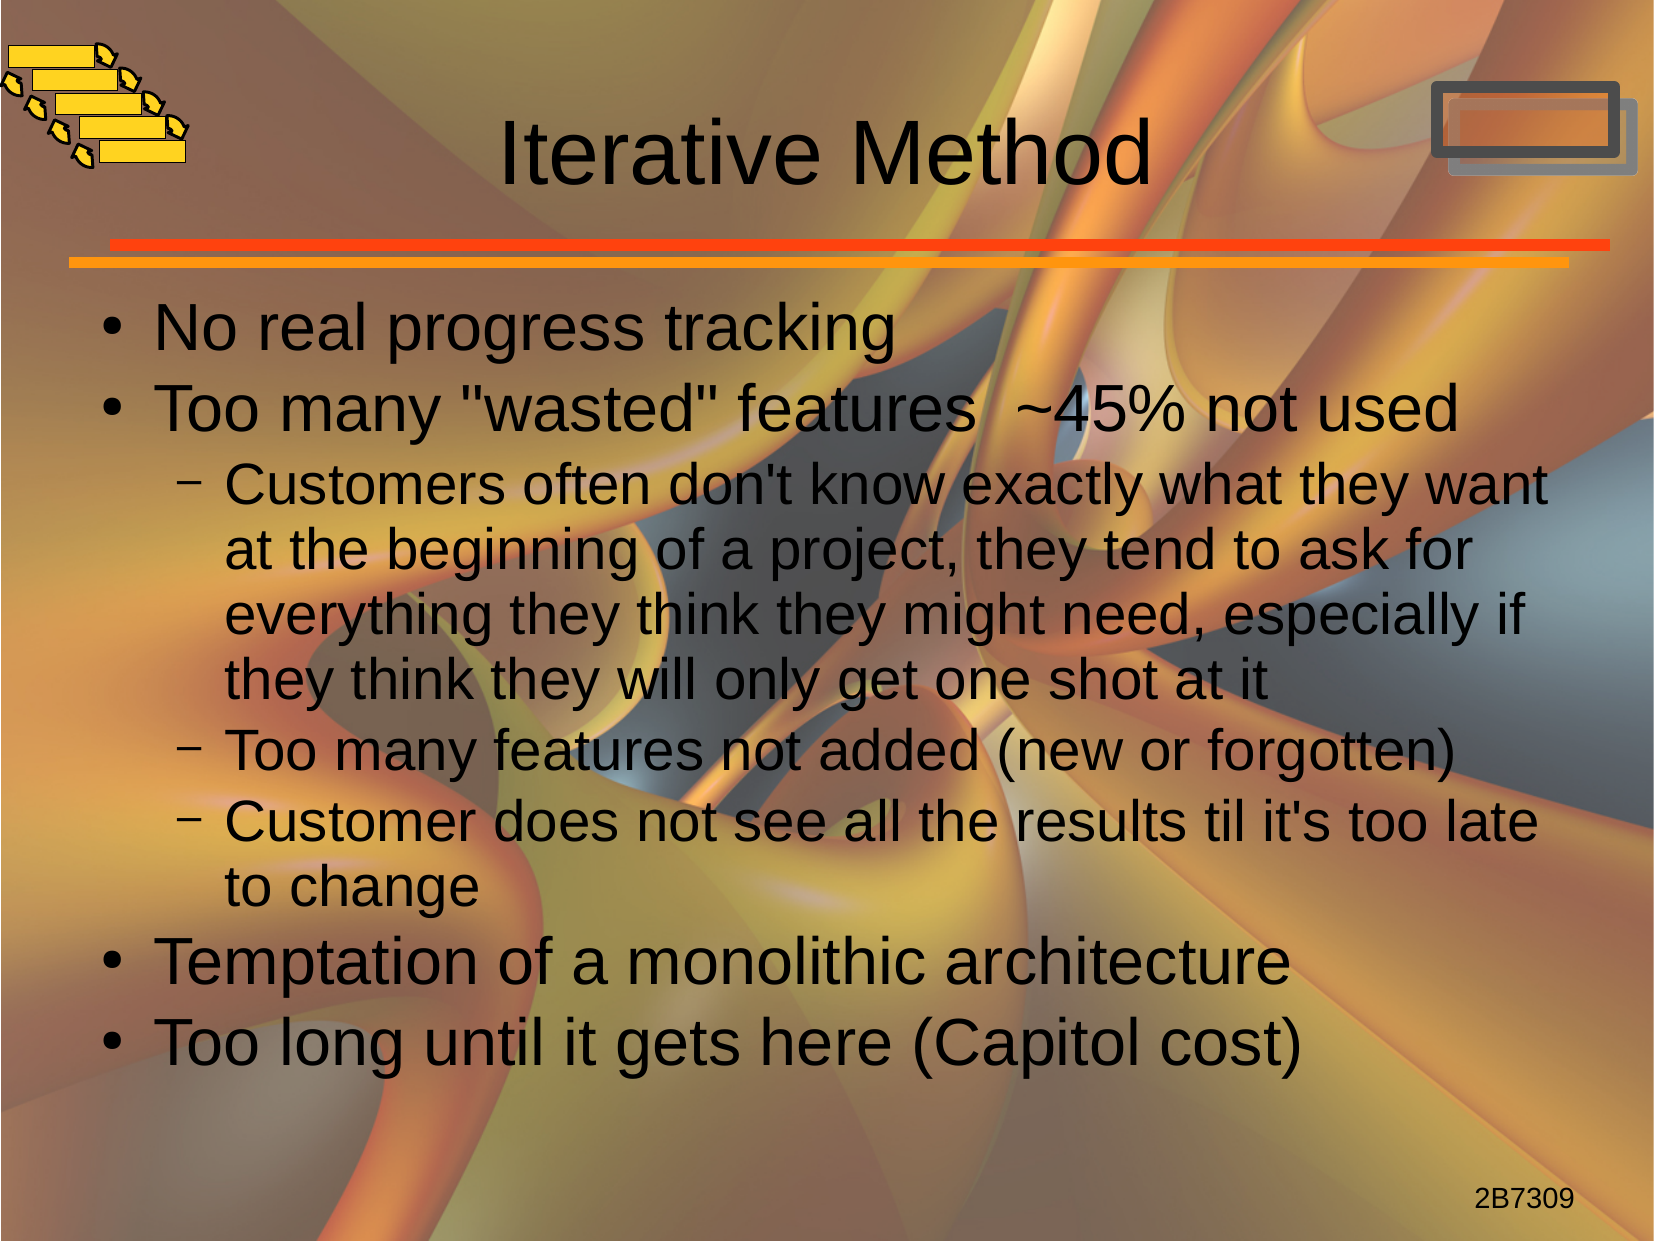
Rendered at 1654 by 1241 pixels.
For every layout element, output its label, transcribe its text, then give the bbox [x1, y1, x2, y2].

text_box [96, 43, 118, 68]
text_box [32, 69, 118, 91]
text_box [79, 91, 189, 163]
text_box [119, 68, 141, 92]
text_box [55, 93, 142, 115]
list No real progress tracking Too many "wasted" features ~45% not used Customers often don't know exactly what they want at the beginning of a project, they tend to ask for everything they think they might need, especially if they think they will only get one shot at it Too many features not added (new or forgotten) Customer does not see all the results til it's too late to change Temptation of a monolithic architecture Too long until it gets here (Capitol cost) [82, 290, 1571, 1166]
text_box [8, 45, 95, 68]
text_box [24, 96, 46, 120]
title Iterative Method [82, 49, 1571, 257]
text_box [71, 144, 93, 168]
text_box [0, 72, 23, 96]
text_box [48, 119, 70, 144]
